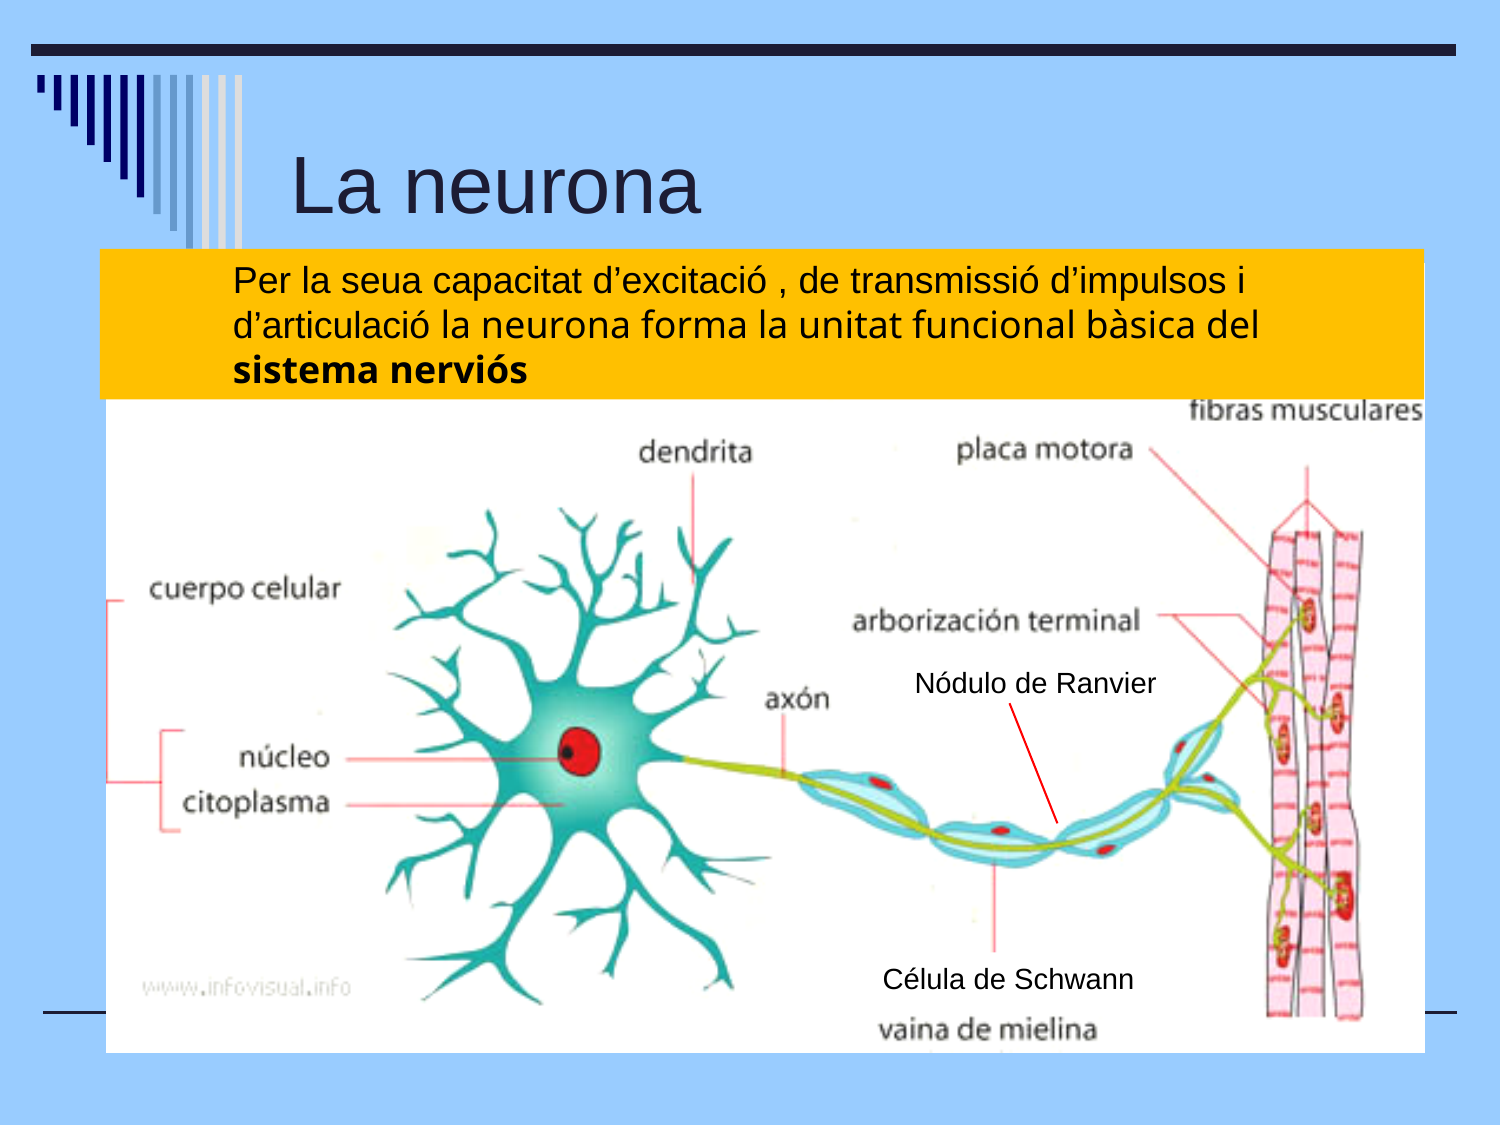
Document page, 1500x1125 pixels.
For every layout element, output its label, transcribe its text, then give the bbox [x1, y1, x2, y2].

title La neurona [275, 75, 1426, 288]
text_box Nódulo de Ranvier [899, 656, 1172, 708]
text_box Célula de Schwann [867, 952, 1150, 1003]
text_box Per la seua capacitat d’excitació , de transmissió d’impulsos i d’articulació la neurona forma la unitat funcional bàsica del sistema nerviós [99, 248, 1425, 400]
text_box [106, 400, 1425, 1053]
